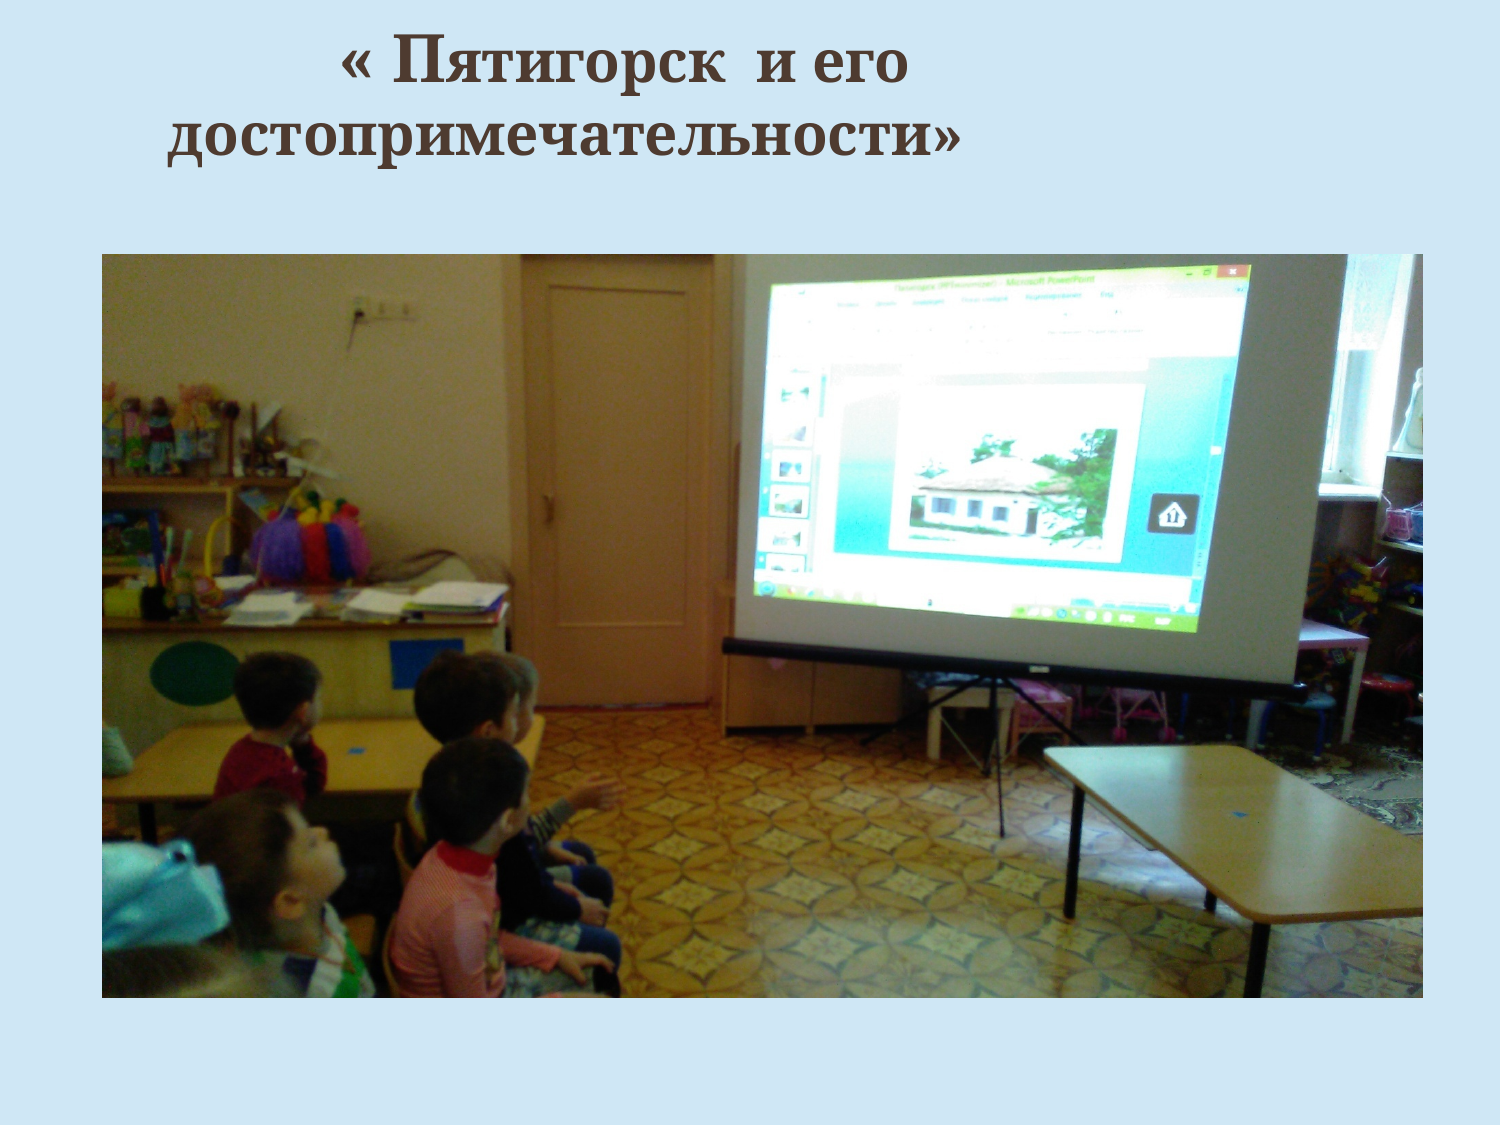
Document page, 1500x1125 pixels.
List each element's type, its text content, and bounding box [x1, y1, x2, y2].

picture [102, 254, 1423, 998]
title « Пятигорск и его достопримечательности» [152, 0, 1475, 213]
